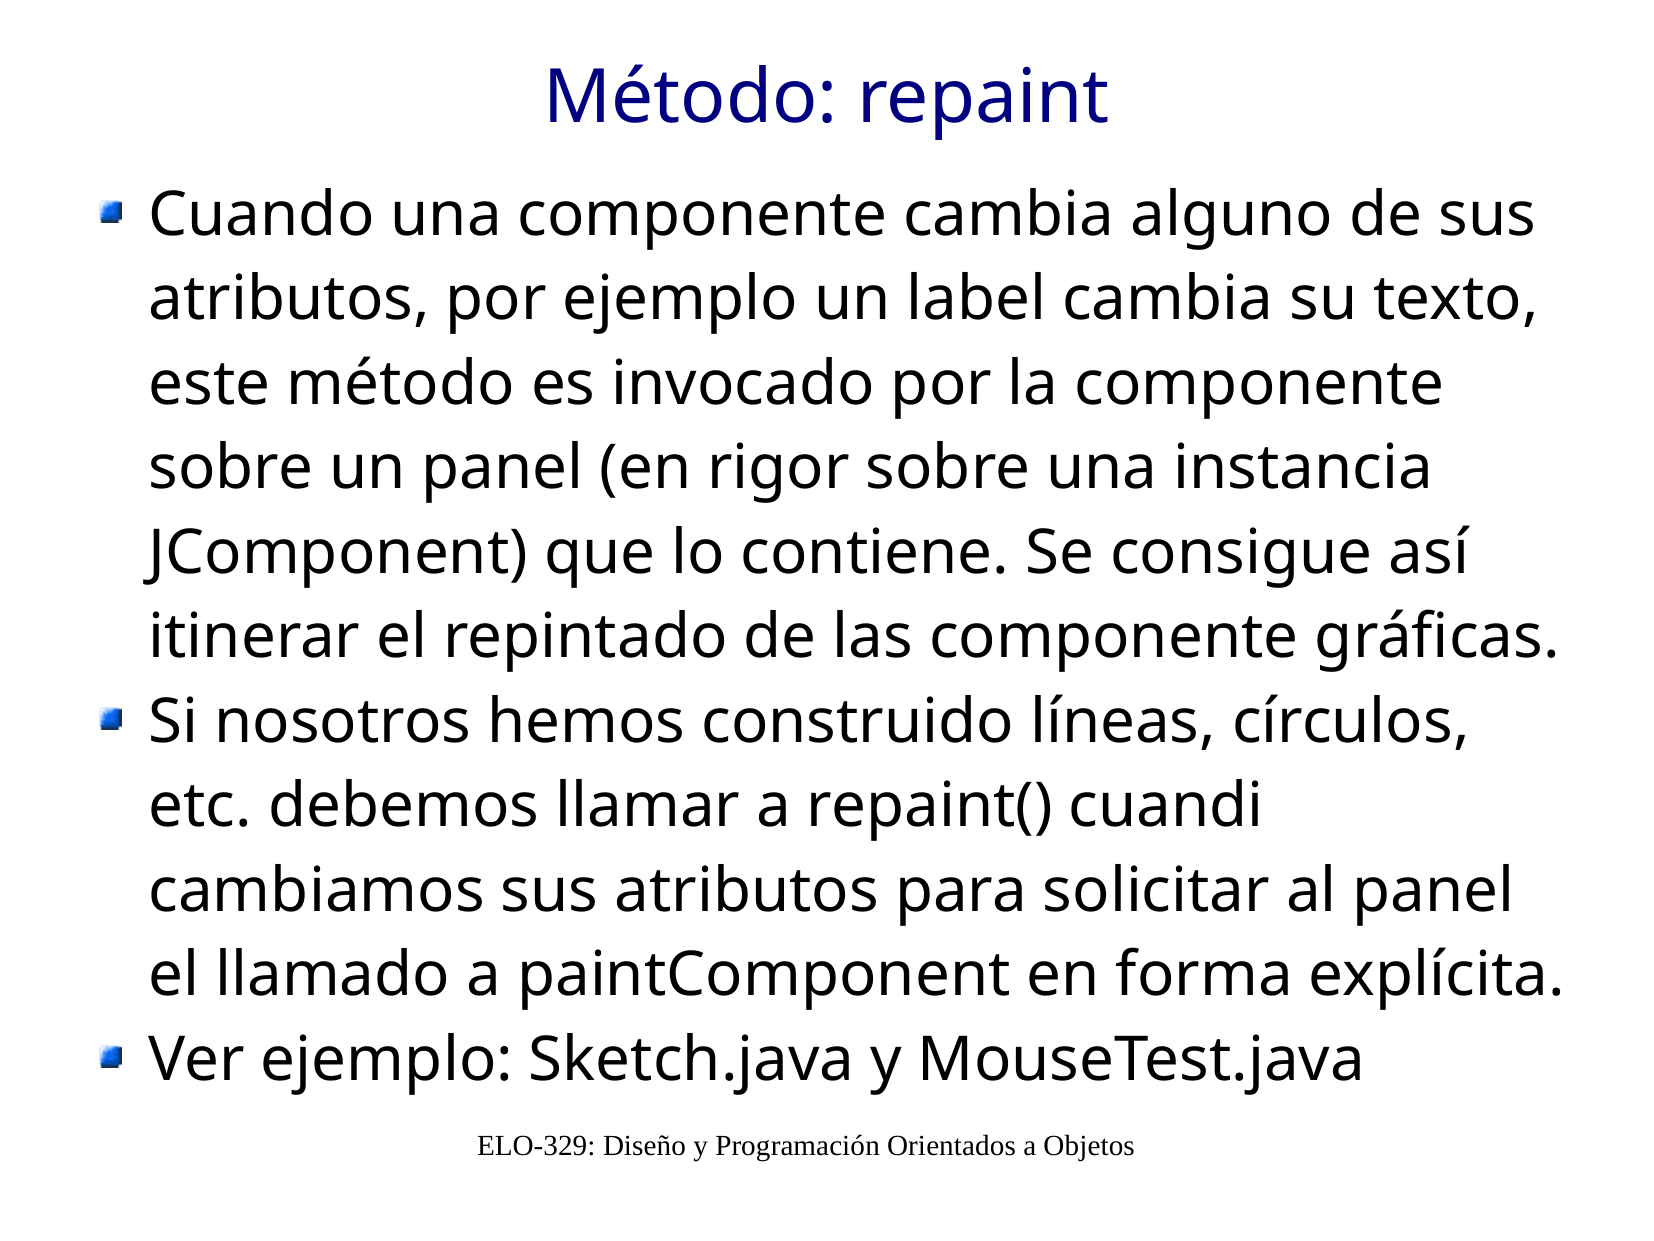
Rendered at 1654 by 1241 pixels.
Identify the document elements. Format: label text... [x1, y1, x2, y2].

list Cuando una componente cambia alguno de sus atributos, por ejemplo un label cambia su texto, este método es invocado por la componente sobre un panel (en rigor sobre una instancia JComponent) que lo contiene. Se consigue así itinerar el repintado de las componente gráficas. Si nosotros hemos construido líneas, círculos, etc. debemos llamar a repaint() cuandi cambiamos sus atributos para solicitar al panel el llamado a paintComponent en forma explícita. Ver ejemplo: Sketch.java y MouseTest.java [82, 169, 1571, 1112]
title Método: repaint [82, 43, 1571, 145]
